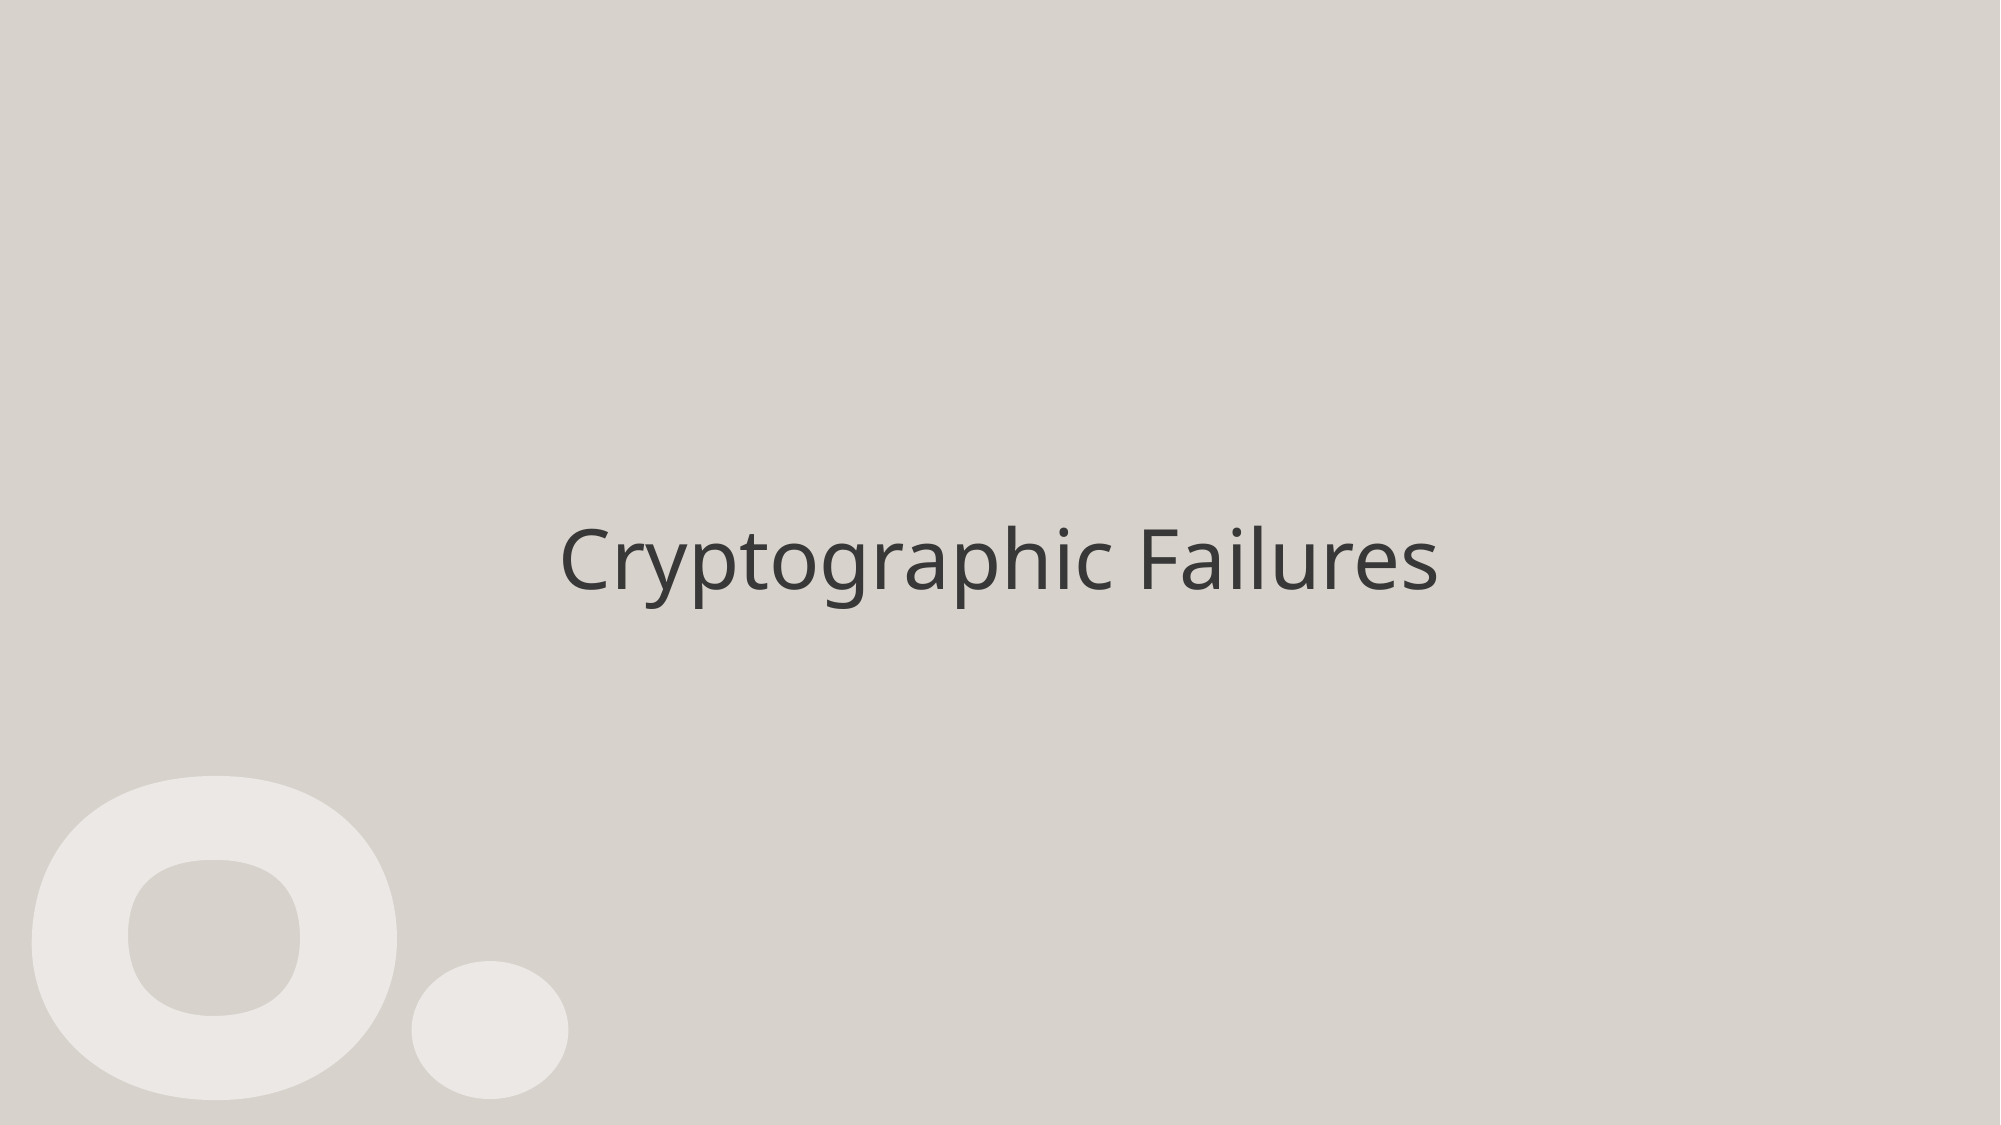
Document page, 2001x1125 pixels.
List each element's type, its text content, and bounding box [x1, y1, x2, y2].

title Cryptographic Failures [0, 505, 2000, 620]
